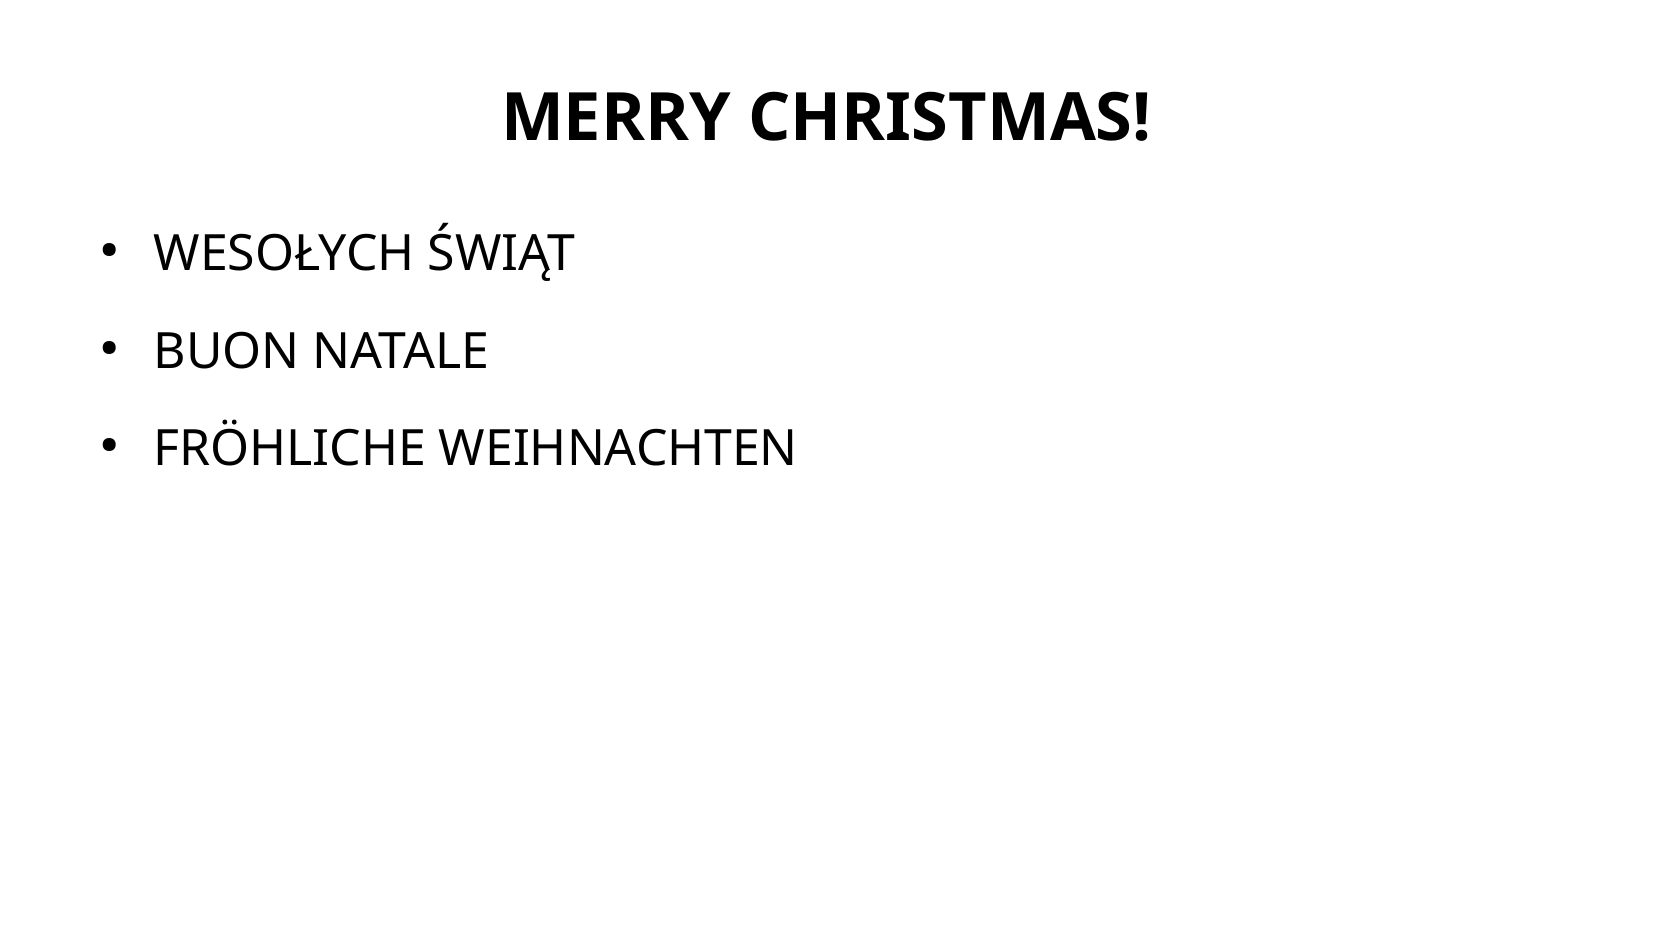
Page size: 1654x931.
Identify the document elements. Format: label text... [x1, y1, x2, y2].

list WESOŁYCH ŚWIĄT BUON NATALE FRÖHLICHE WEIHNACHTEN [82, 217, 1571, 757]
title MERRY CHRISTMAS! [82, 36, 1571, 193]
